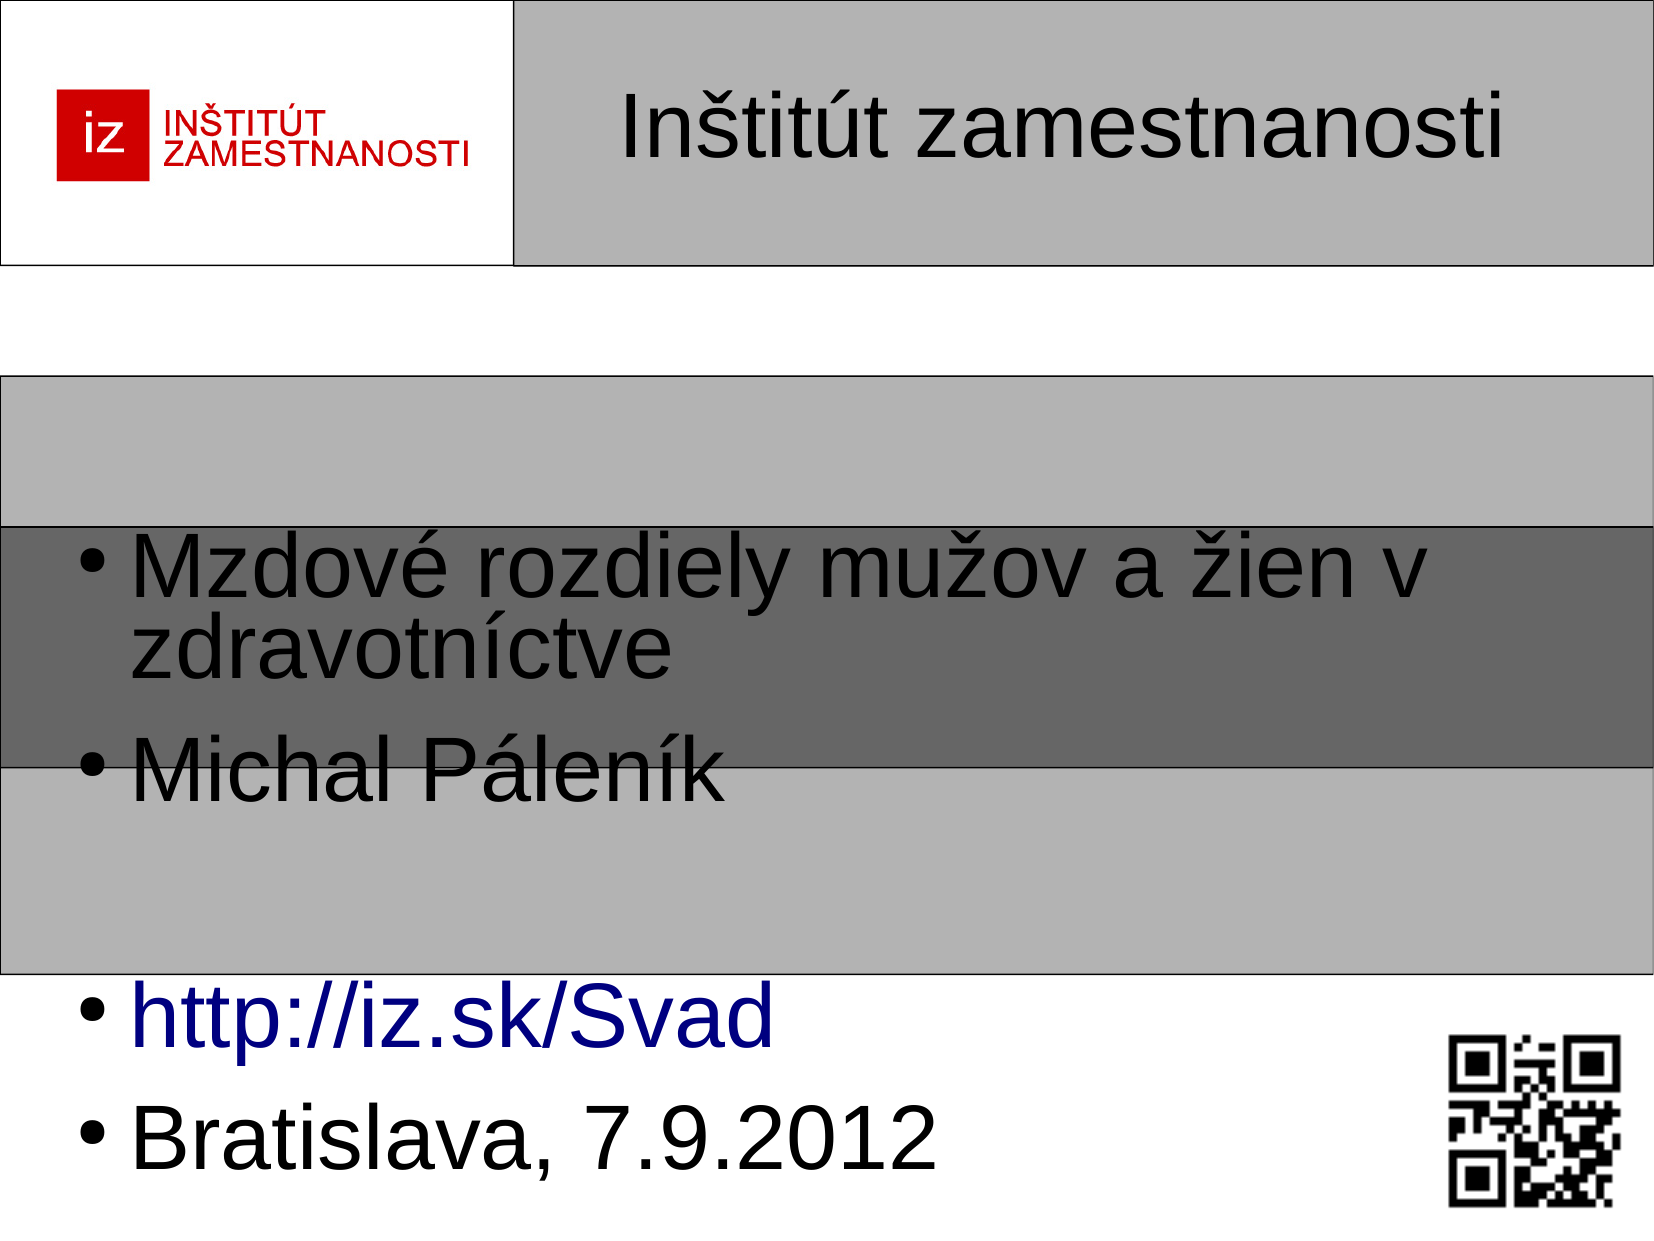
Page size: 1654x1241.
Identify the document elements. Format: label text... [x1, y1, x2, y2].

title Inštitút zamestnanosti [561, 29, 1565, 237]
picture [1417, 1003, 1654, 1241]
text_box [0, 376, 1654, 975]
list Mzdové rozdiely mužov a žien v zdravotníctve Michal Páleník http://iz.sk/Svad Bratislava, 7.9.2012 [59, 531, 1506, 1207]
picture [5, 8, 512, 257]
